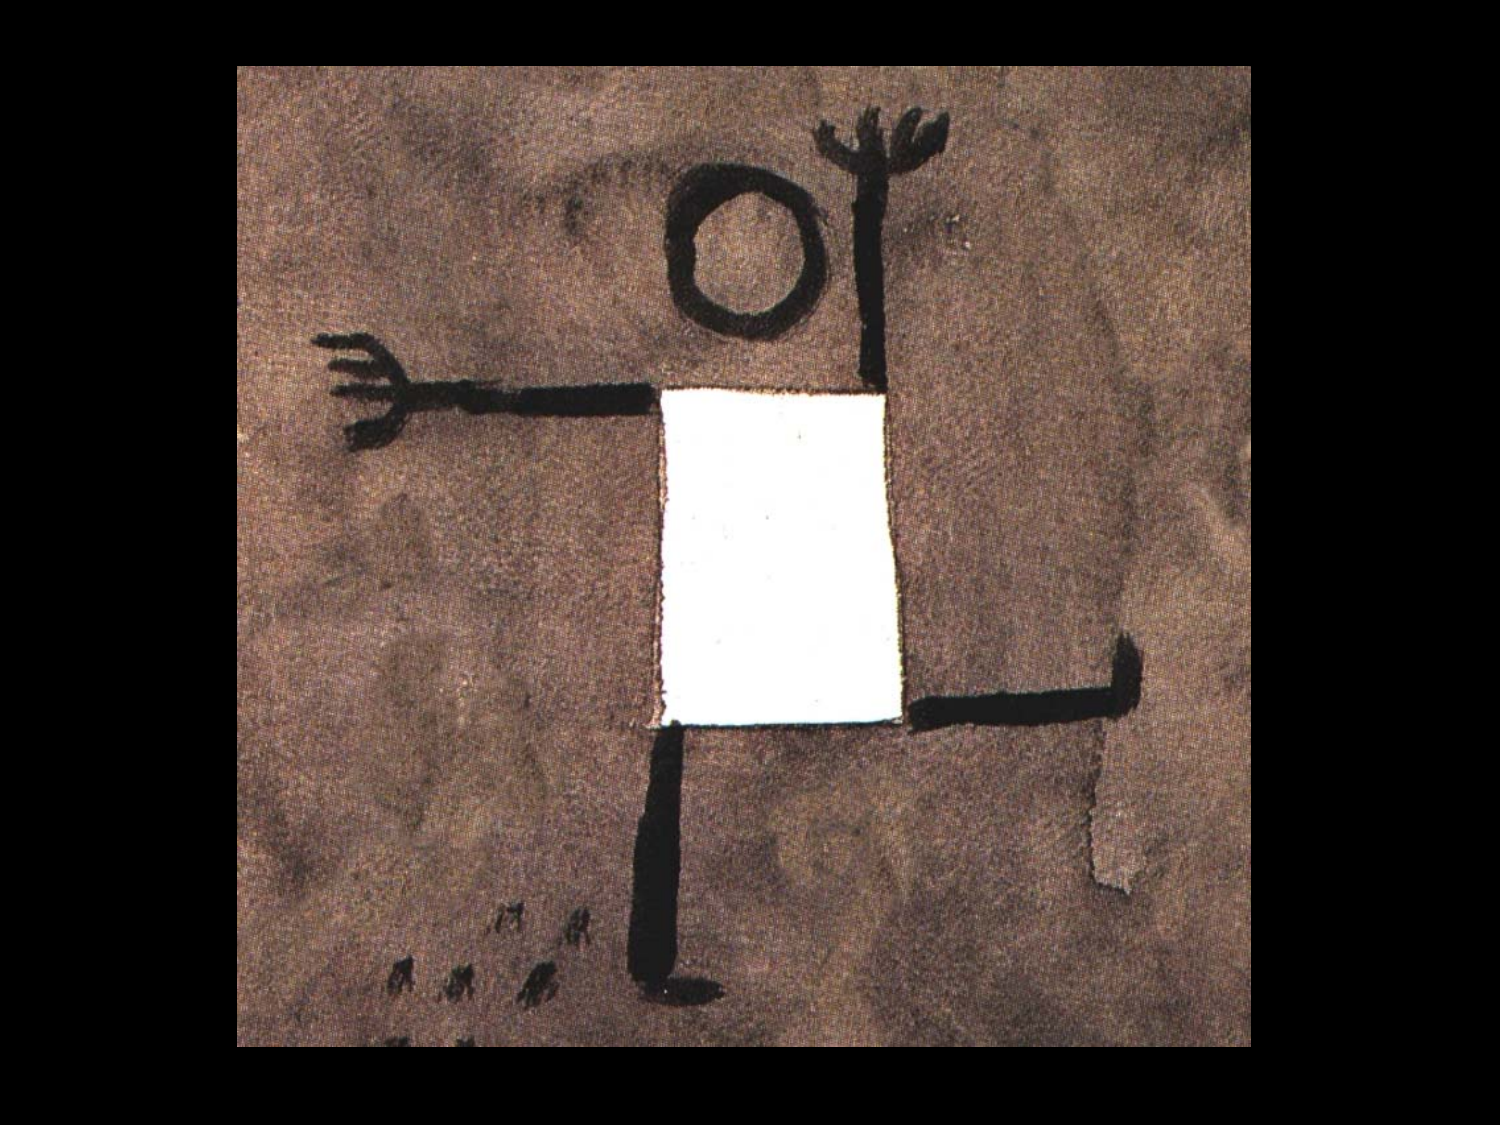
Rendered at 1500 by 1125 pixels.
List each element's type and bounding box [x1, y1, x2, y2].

picture [237, 66, 1251, 1047]
